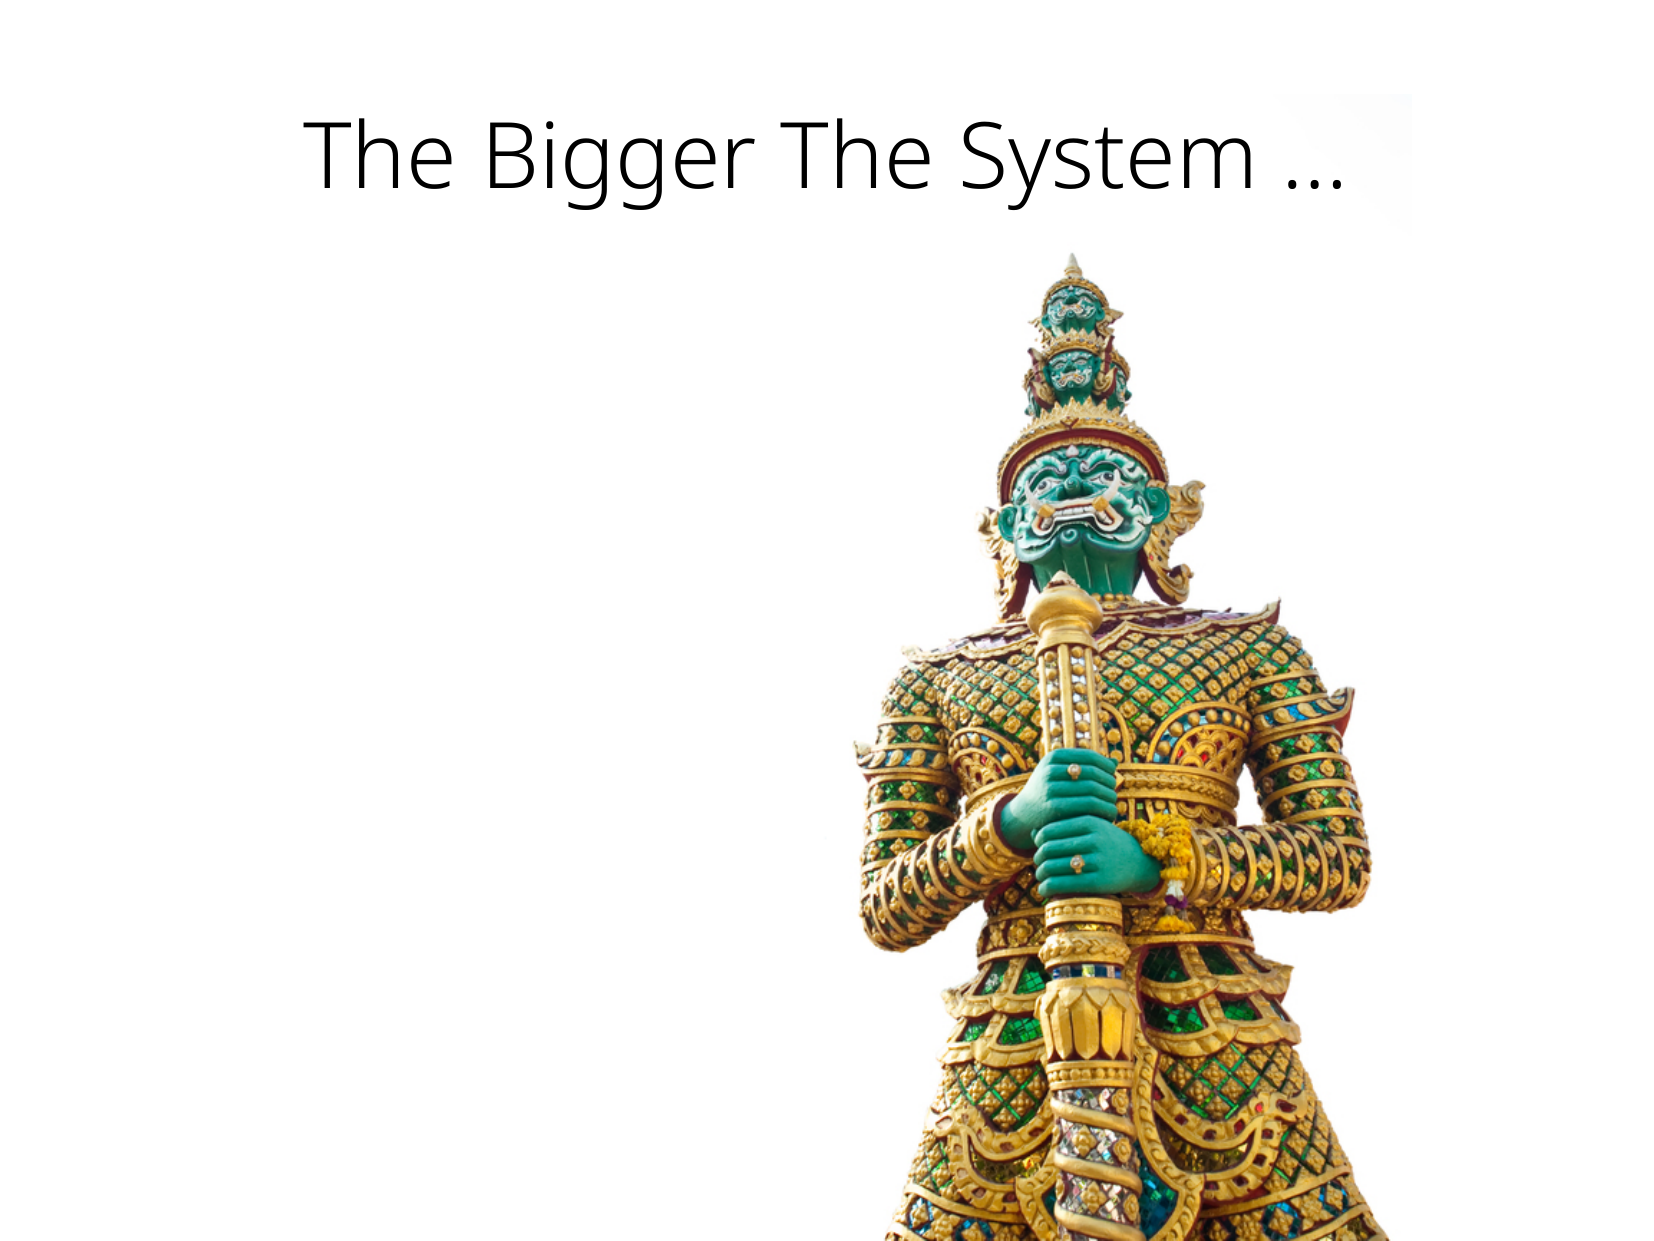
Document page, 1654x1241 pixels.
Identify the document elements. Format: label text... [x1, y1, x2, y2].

title The Bigger The System … [82, 49, 1571, 257]
picture [643, 257, 1412, 1241]
